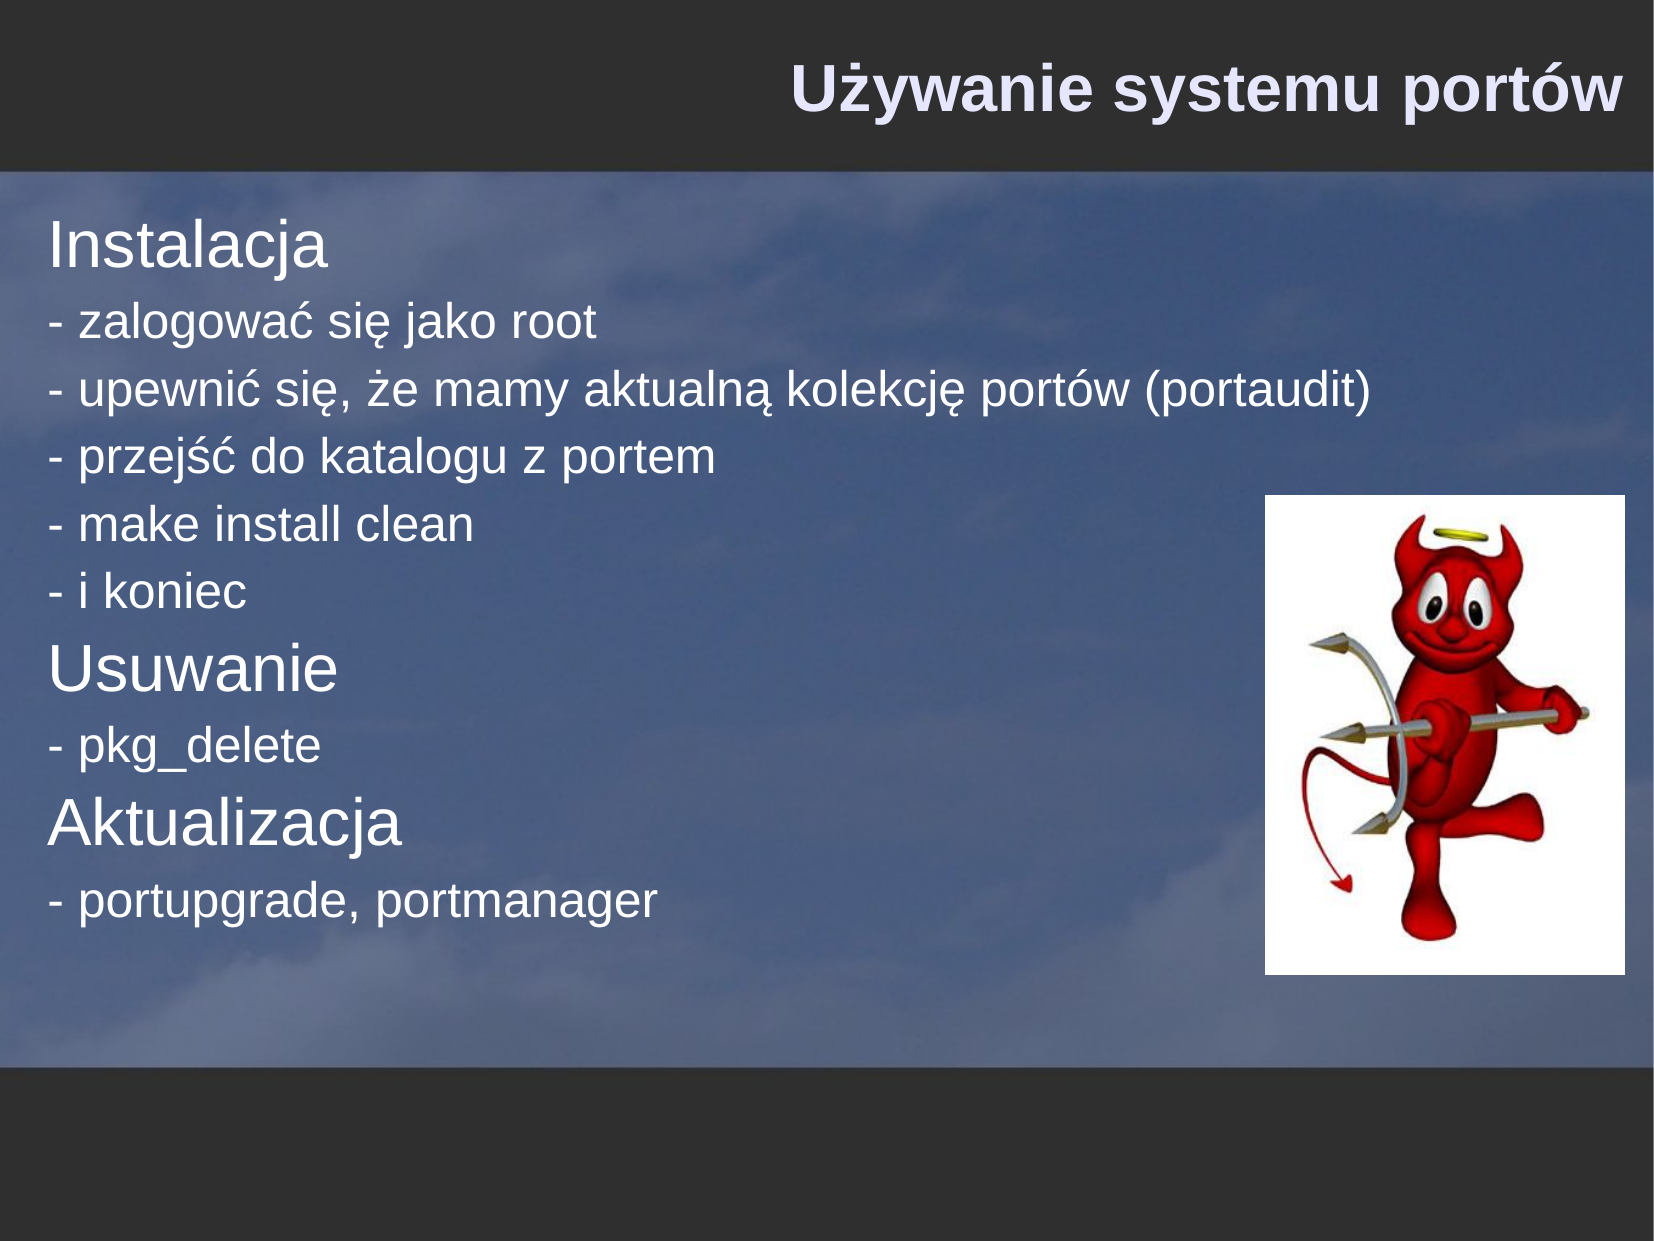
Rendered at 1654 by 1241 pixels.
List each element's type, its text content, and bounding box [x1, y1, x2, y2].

title Używanie systemu portów [29, 29, 1625, 148]
picture [0, 0, 1654, 1241]
list Instalacja - zalogować się jako root - upewnić się, że mamy aktualną kolekcję portów (portaudit) - przejść do katalogu z portem - make install clean - i koniec Usuwanie - pkg_delete Aktualizacja - portupgrade, portmanager [29, 206, 1625, 1034]
